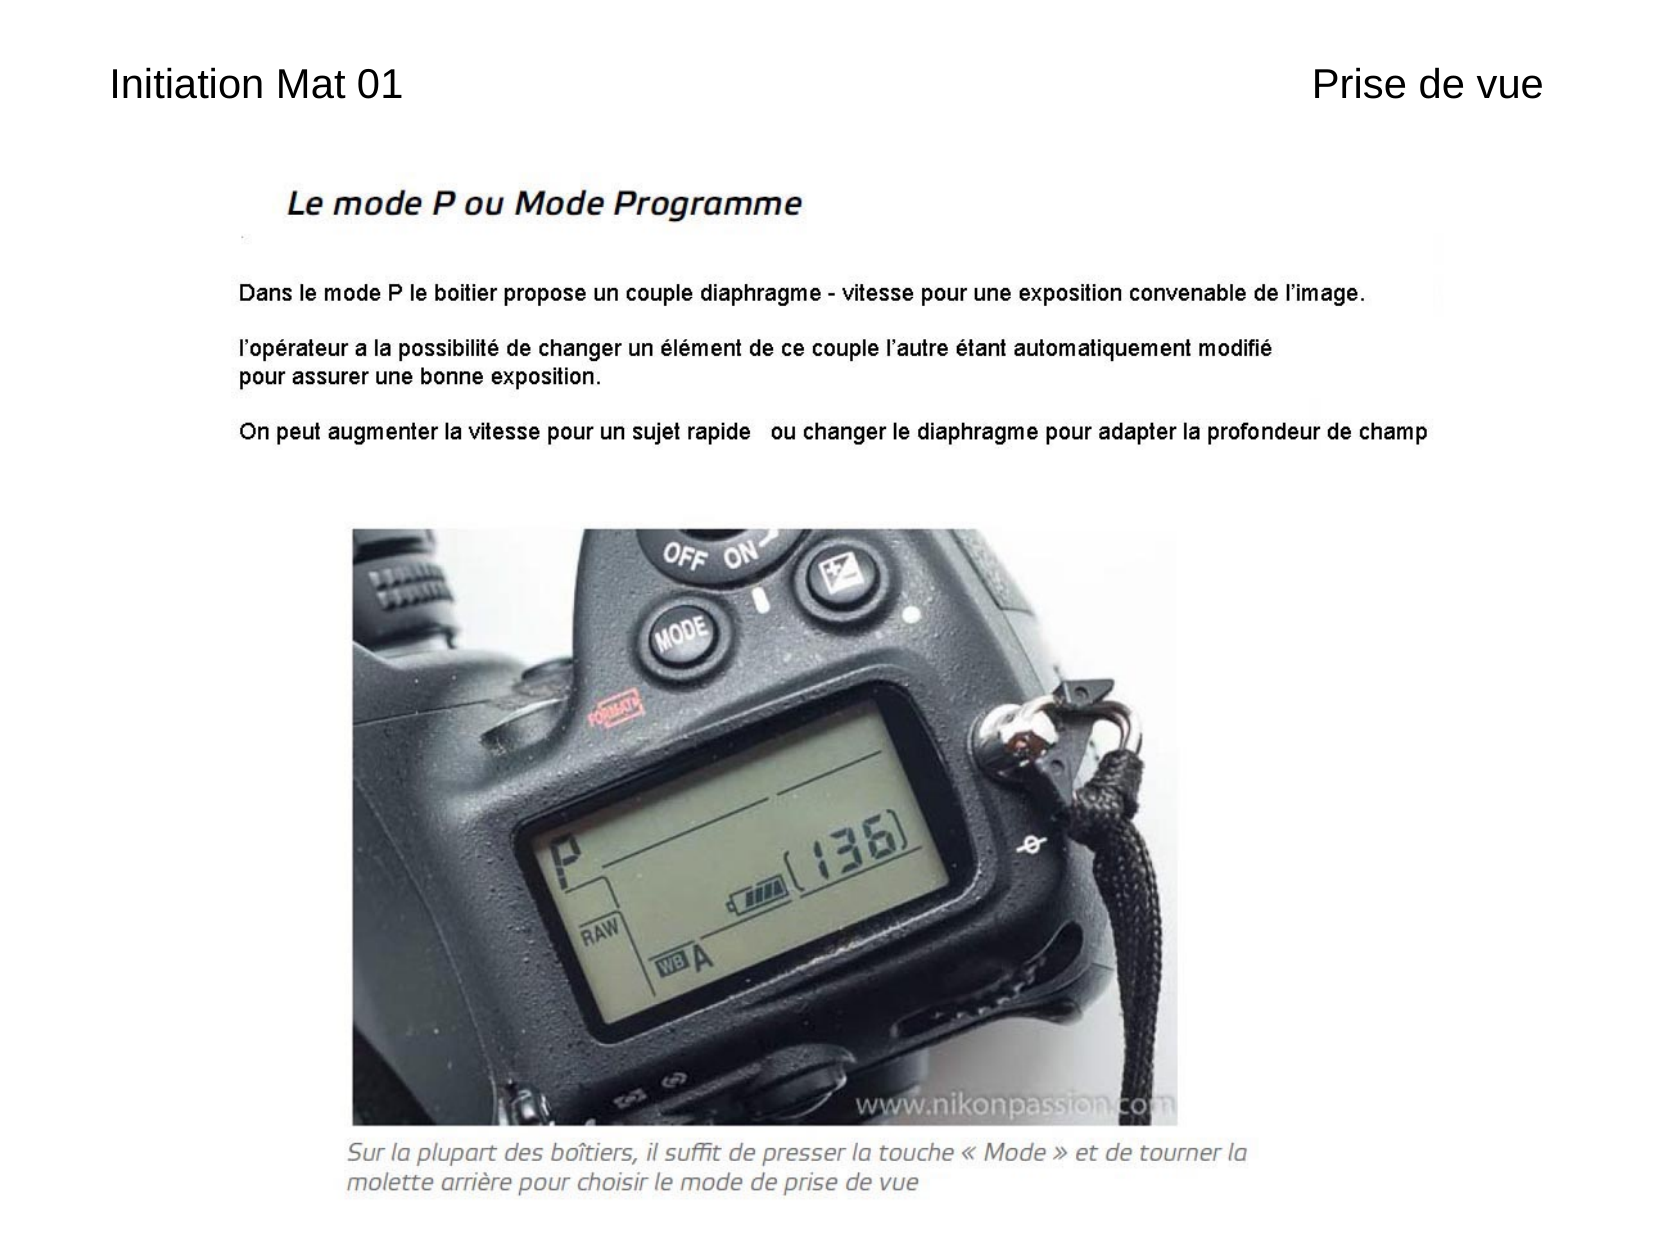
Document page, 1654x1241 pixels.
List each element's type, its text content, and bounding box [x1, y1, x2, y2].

picture [67, 152, 1554, 1211]
title Initiation Mat 01 Prise de vue [82, 49, 1571, 119]
